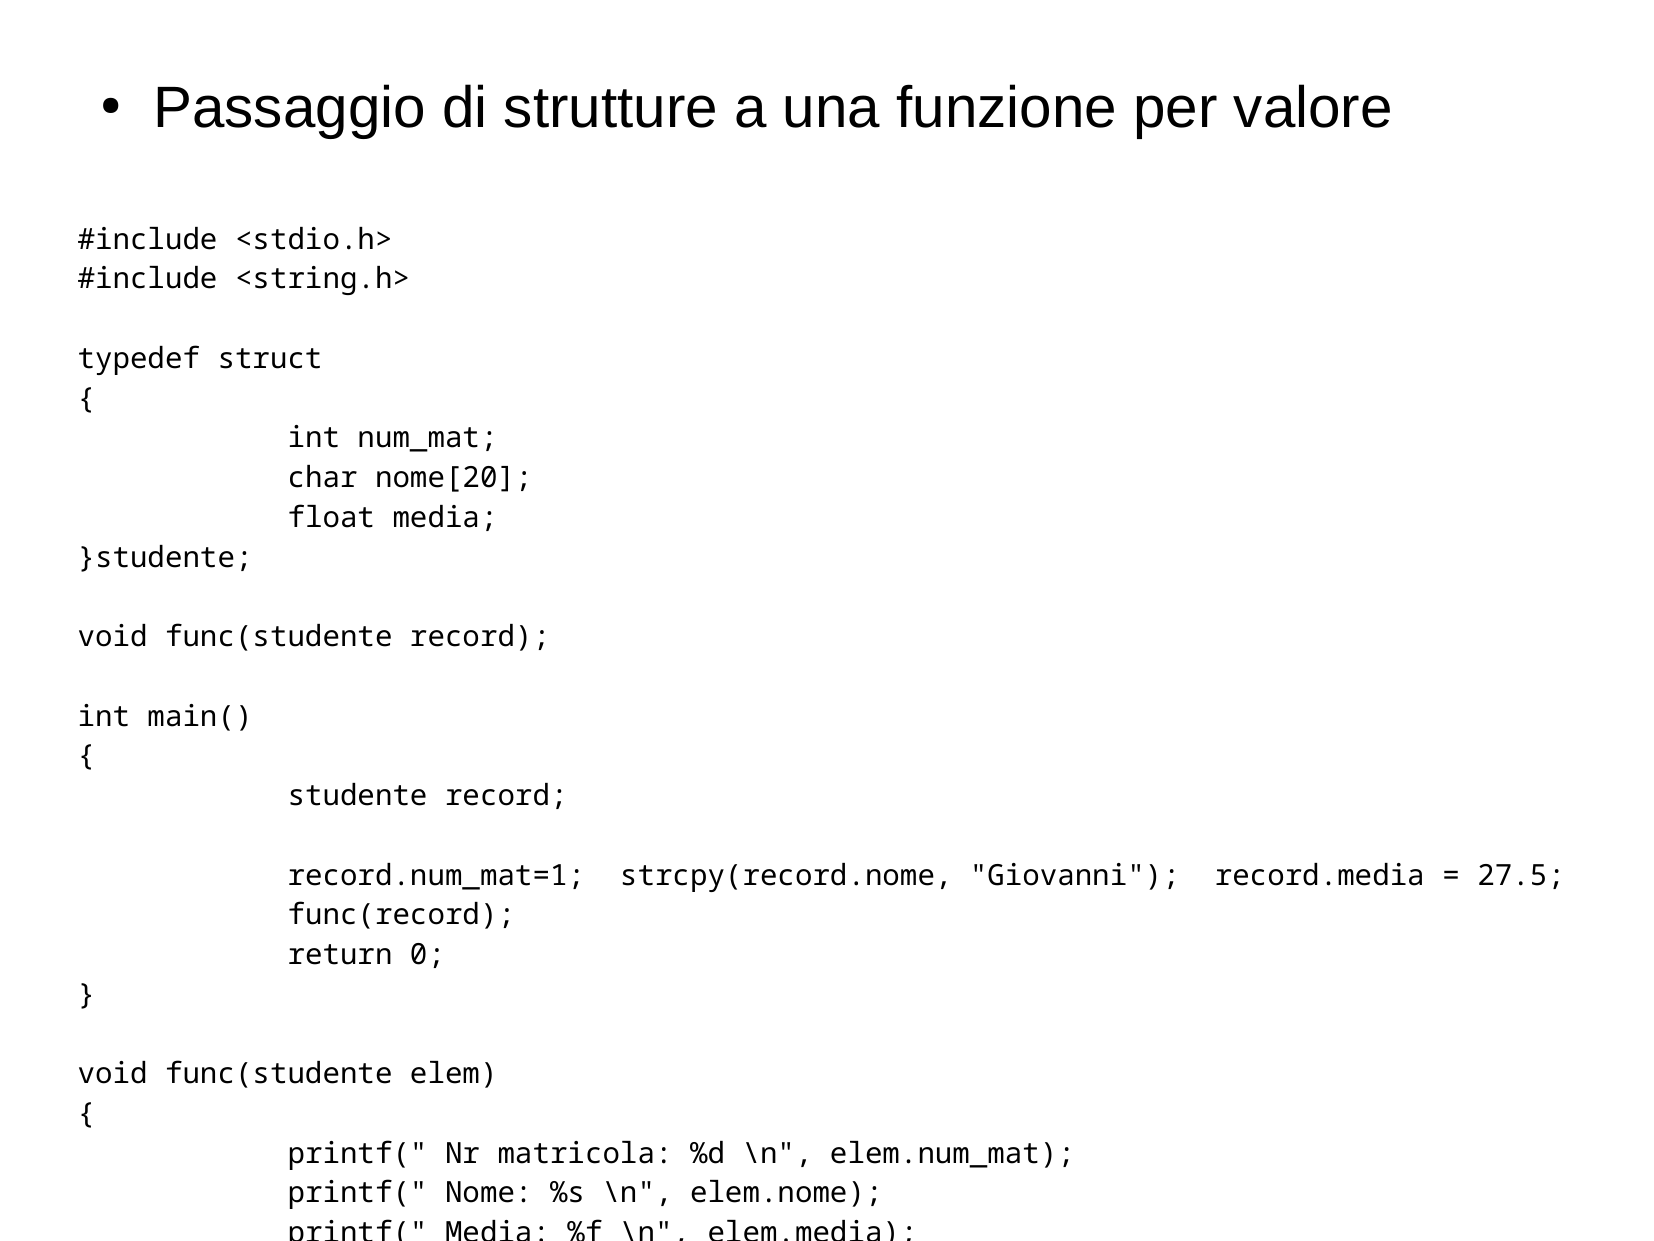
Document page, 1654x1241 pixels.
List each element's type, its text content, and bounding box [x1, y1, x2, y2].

text_box #include <stdio.h> #include <string.h> typedef struct { int num_mat; char nome[20]; float media; }studente; void func(studente record); int main() { studente record; record.num_mat=1; strcpy(record.nome, "Giovanni"); record.media = 27.5; func(record); return 0; } void func(studente elem) { printf(" Nr matricola: %d \n", elem.num_mat); printf(" Nome: %s \n", elem.nome); printf(" Media: %f \n", elem.media); } [62, 210, 1621, 1144]
list Passaggio di strutture a una funzione per valore [82, 75, 1571, 210]
list Passaggio di strutture a una funzione per valore [82, 1144, 1571, 1171]
